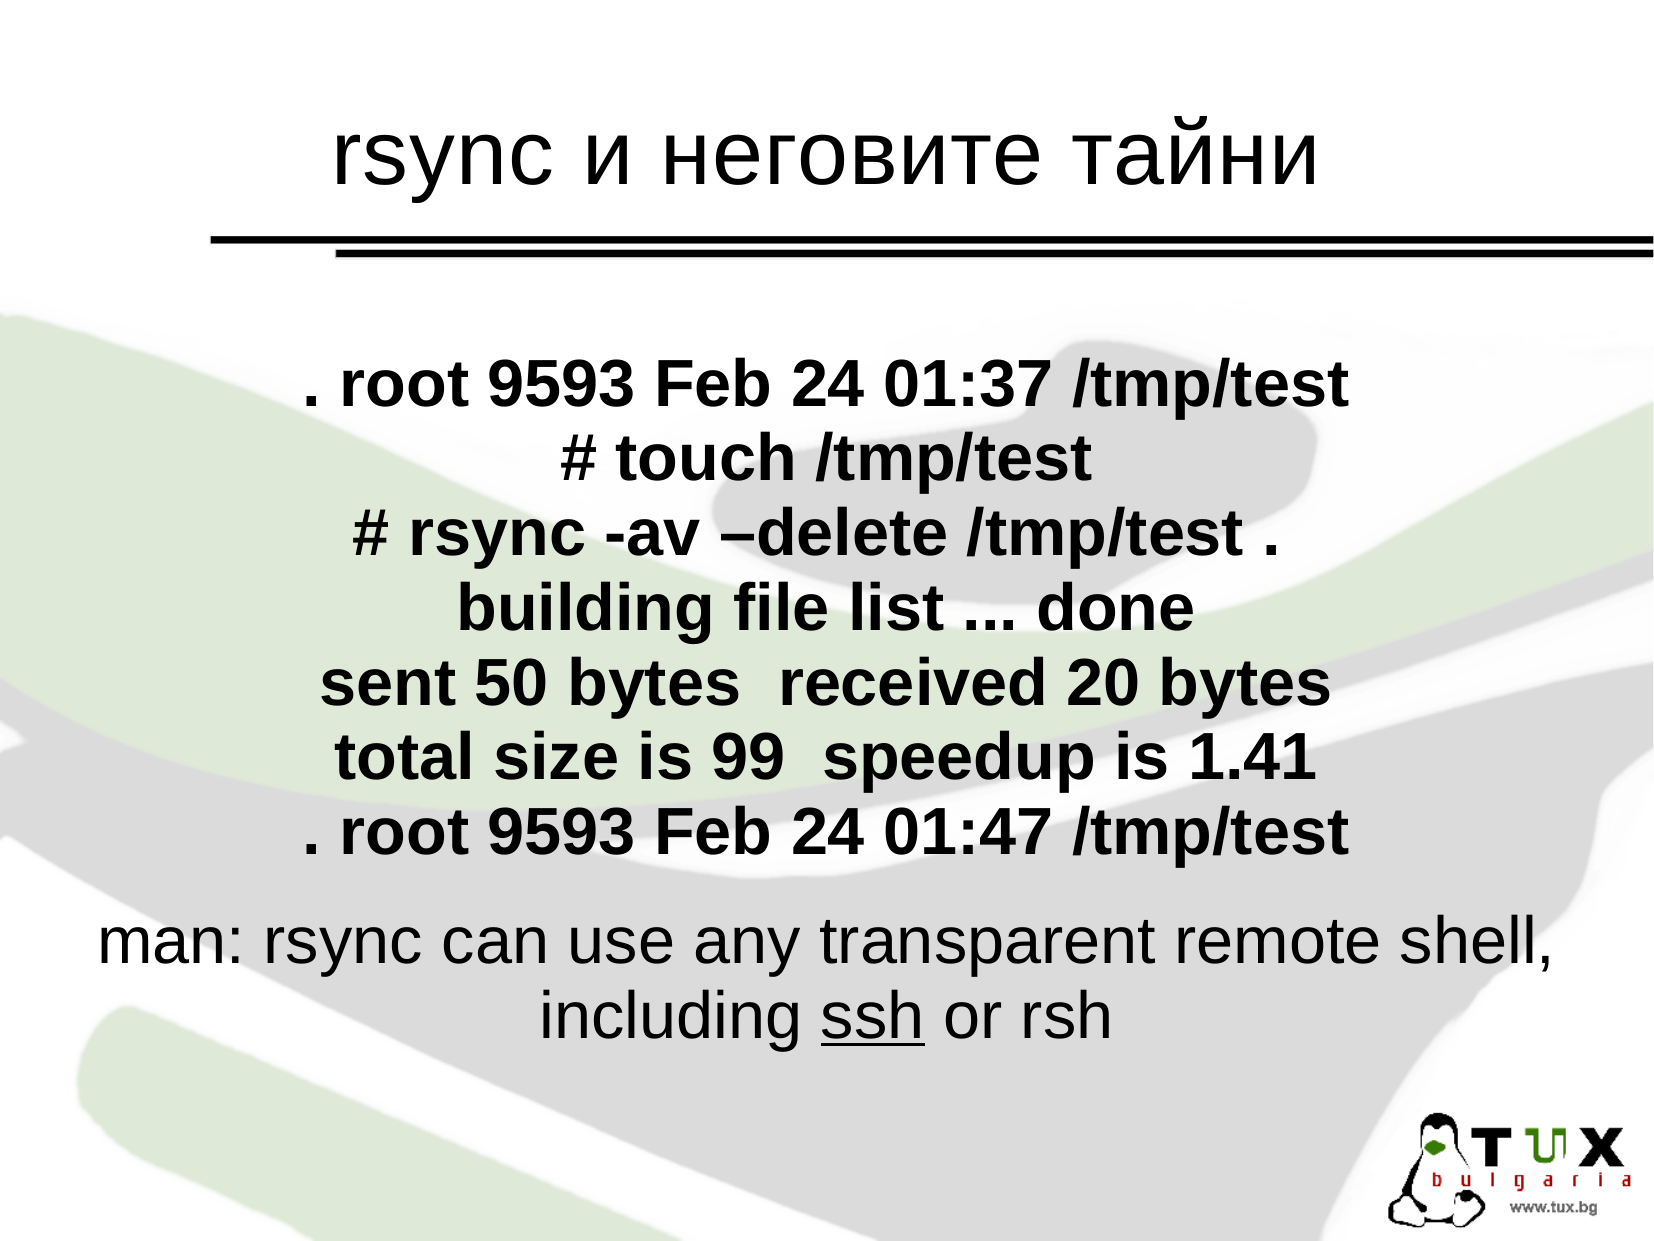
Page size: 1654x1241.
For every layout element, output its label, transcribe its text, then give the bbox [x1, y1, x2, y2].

picture [0, 0, 1654, 1241]
subtitle . root 9593 Feb 24 01:37 /tmp/test # touch /tmp/test # rsync -av –delete /tmp/test . building file list ... done sent 50 bytes received 20 bytes total size is 99 speedup is 1.41 . root 9593 Feb 24 01:47 /tmp/test man: rsync can use any transparent remote shell, including ssh or rsh [82, 308, 1571, 1090]
title rsync и неговите тайни [82, 49, 1571, 257]
